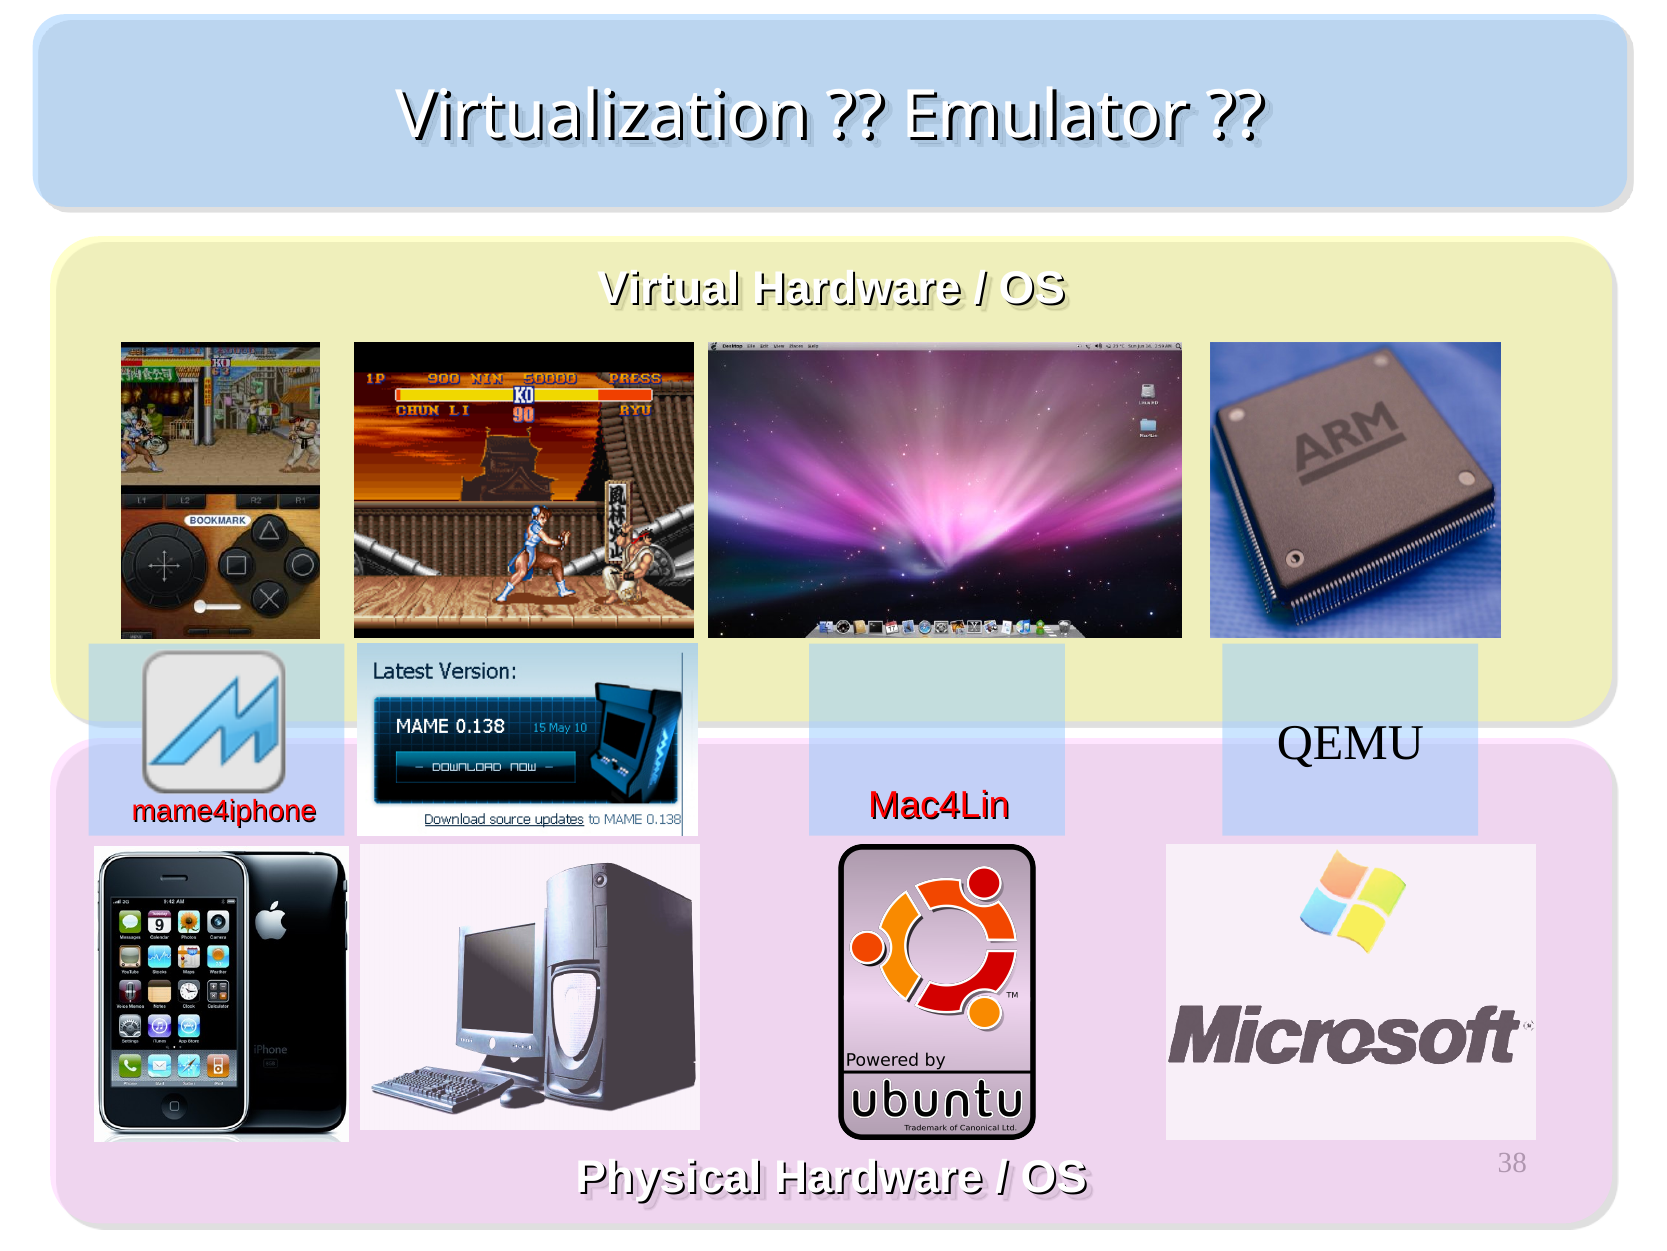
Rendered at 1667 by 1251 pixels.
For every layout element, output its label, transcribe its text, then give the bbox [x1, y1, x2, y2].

text_box Mac4Lin [827, 772, 1051, 833]
picture [121, 342, 320, 639]
text_box Virtual Hardware / OS [50, 236, 1613, 722]
text_box [88, 643, 345, 836]
picture [360, 844, 700, 1130]
text_box mame4iphone [112, 784, 336, 835]
picture [94, 846, 349, 1142]
picture [1210, 342, 1501, 638]
picture [1166, 844, 1536, 1140]
picture [838, 844, 1036, 1140]
picture [140, 648, 289, 784]
text_box QEMU [1222, 643, 1479, 836]
picture [708, 342, 1182, 638]
text_box Physical Hardware / OS [50, 738, 1613, 1224]
picture [357, 643, 698, 836]
picture [354, 342, 694, 638]
text_box Virtualization ?? Emulator ?? [32, 14, 1628, 207]
text_box [809, 643, 1065, 836]
